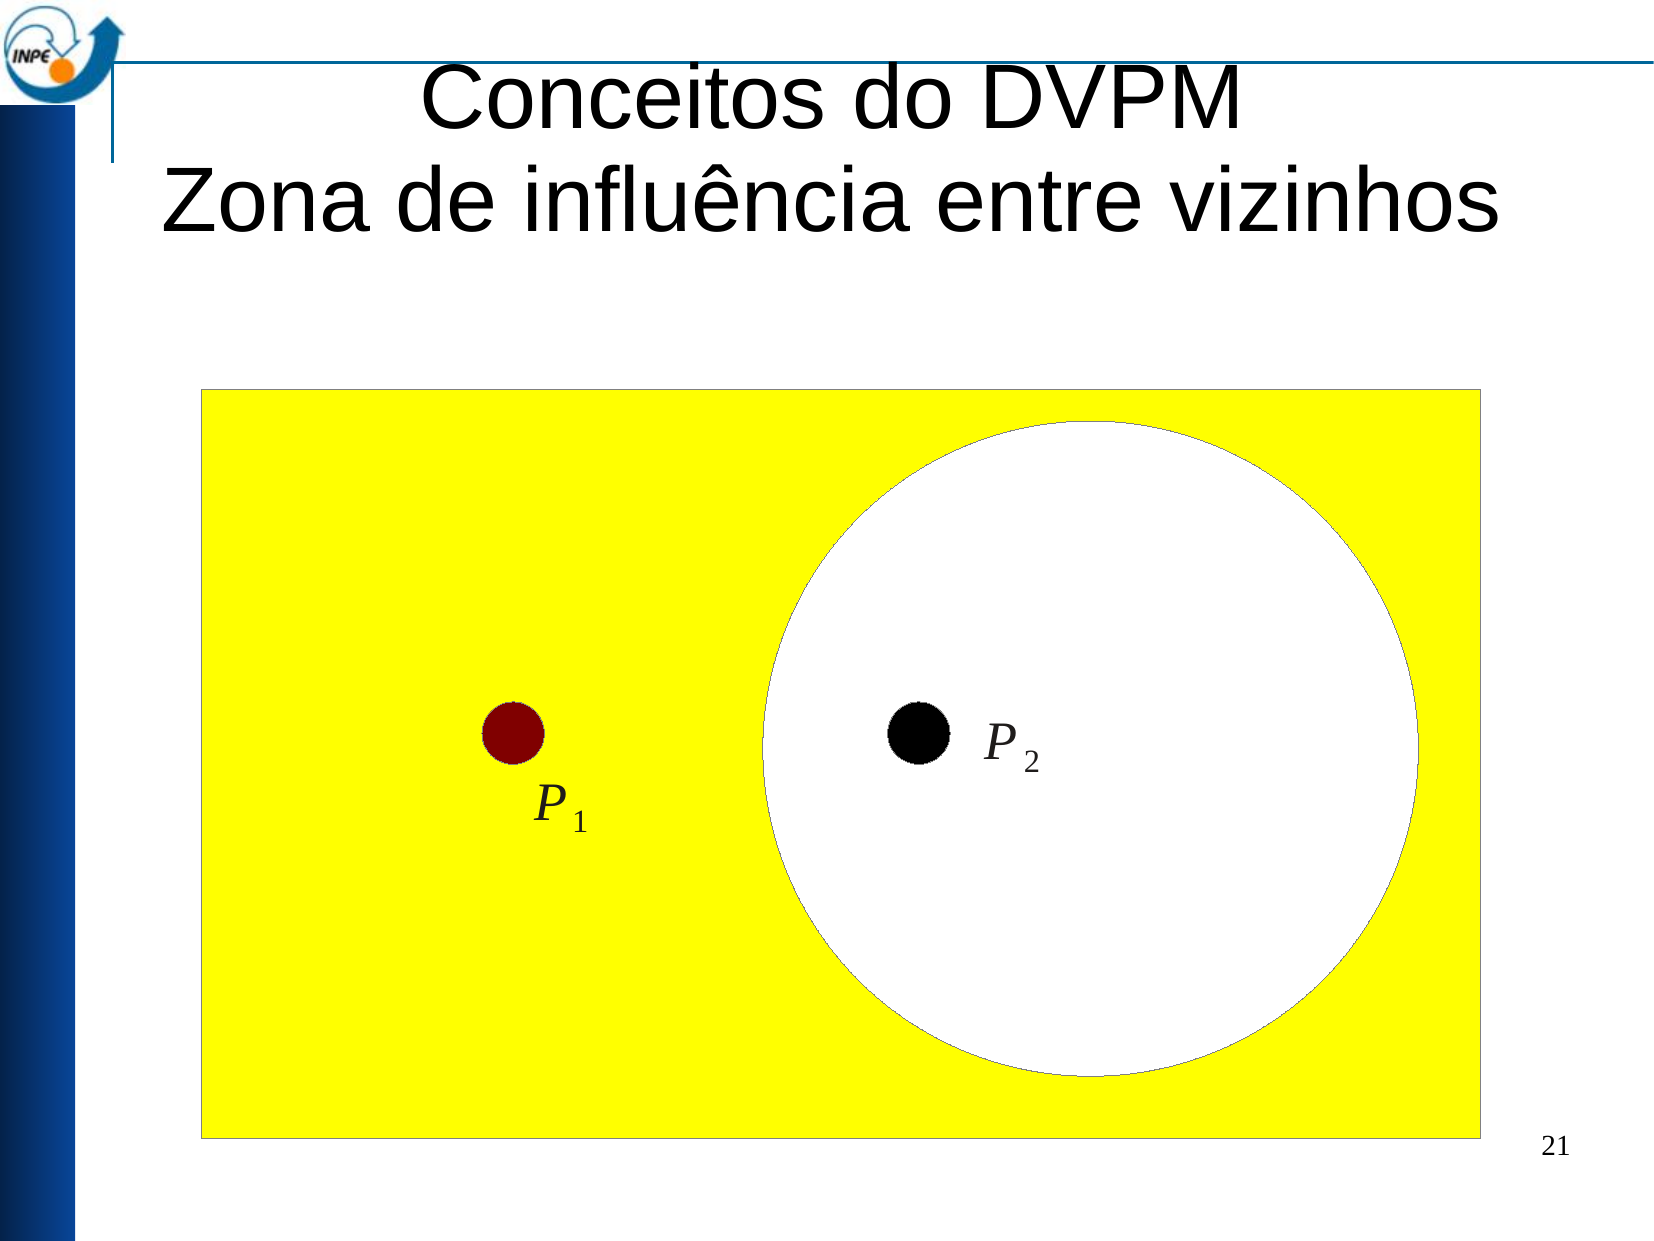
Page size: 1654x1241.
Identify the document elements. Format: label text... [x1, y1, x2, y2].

chart [525, 771, 594, 840]
text_box [201, 389, 1481, 1139]
title Conceitos do DVPM Zona de influência entre vizinhos [29, 45, 1635, 251]
chart [975, 711, 1046, 780]
picture [0, 0, 126, 105]
